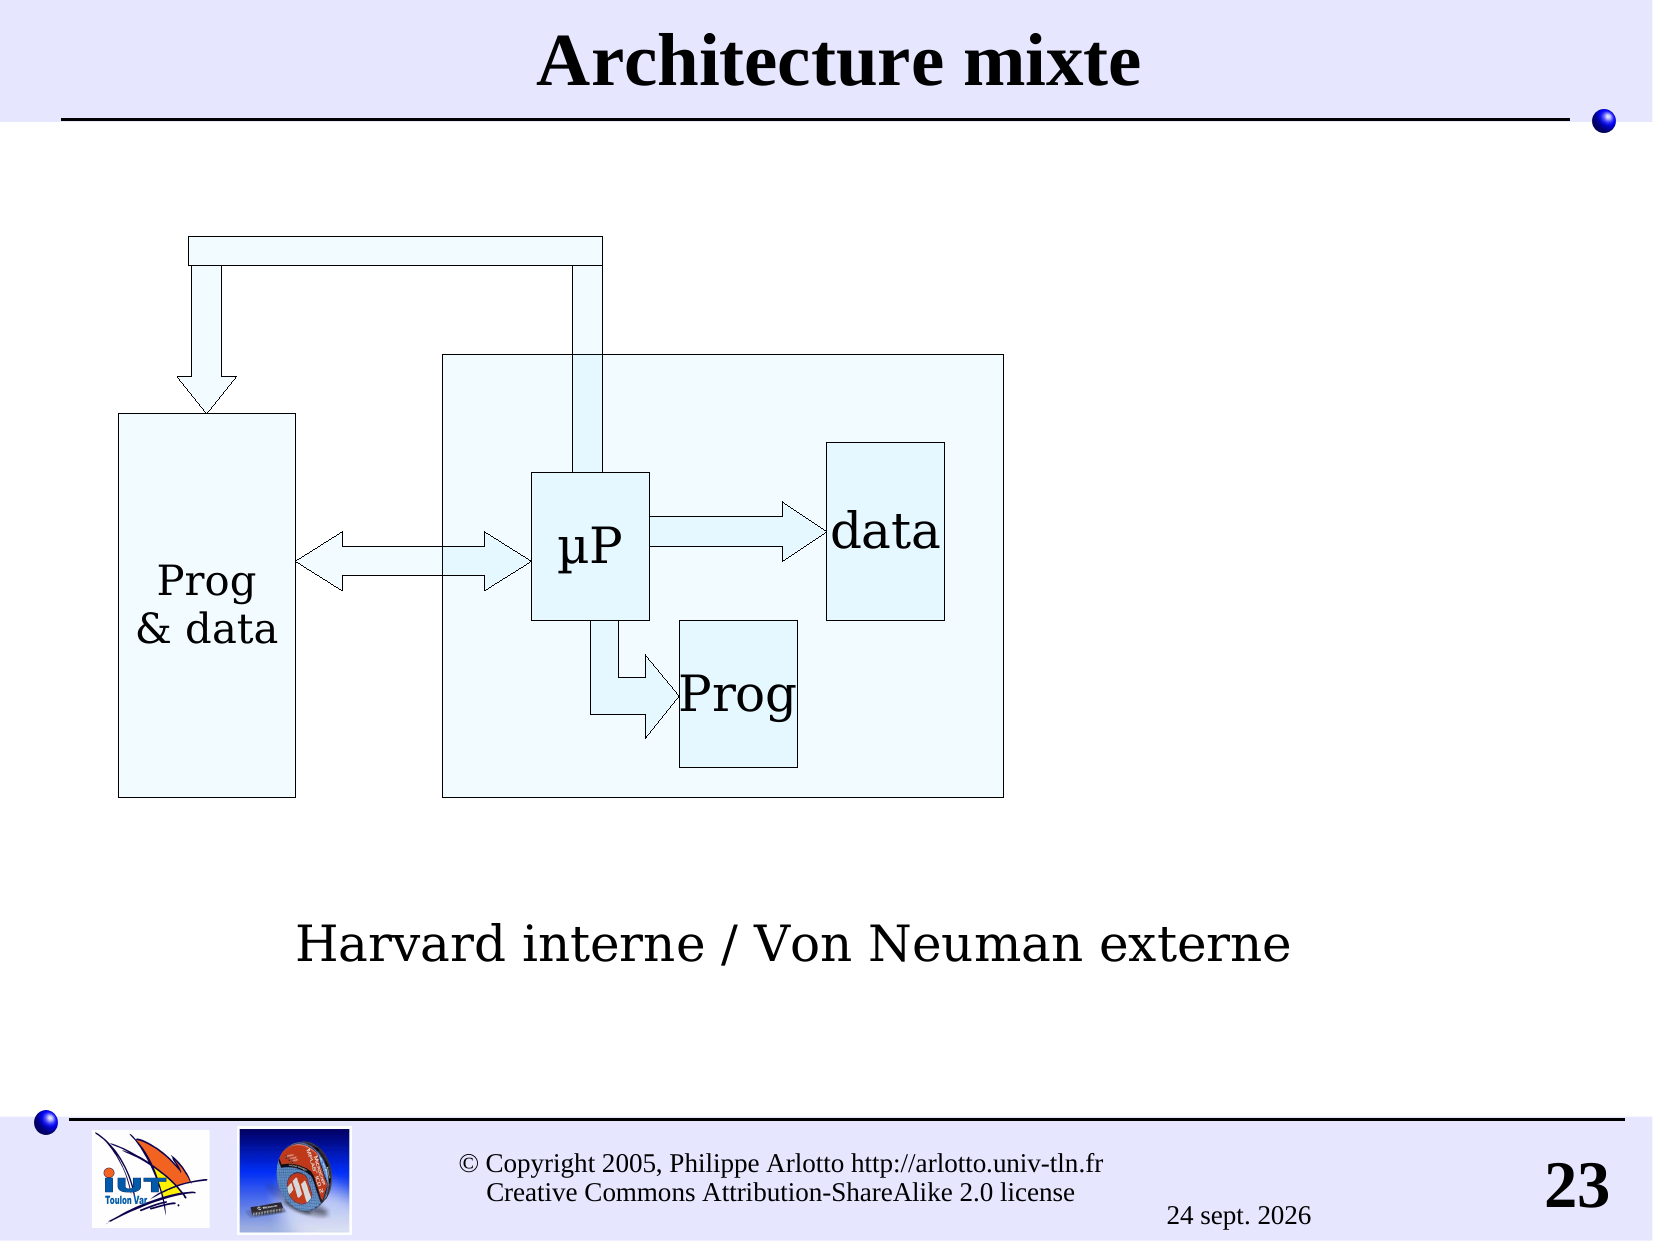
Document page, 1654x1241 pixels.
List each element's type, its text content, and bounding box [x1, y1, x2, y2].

text_box [177, 236, 1004, 798]
text_box Prog & data [118, 413, 296, 798]
text_box µP [531, 472, 650, 621]
title Architecture mixte [95, 14, 1585, 107]
picture [237, 1126, 352, 1235]
text_box Harvard interne / Von Neuman externe [295, 915, 1294, 974]
text_box data [826, 442, 945, 621]
text_box Prog [679, 620, 798, 768]
